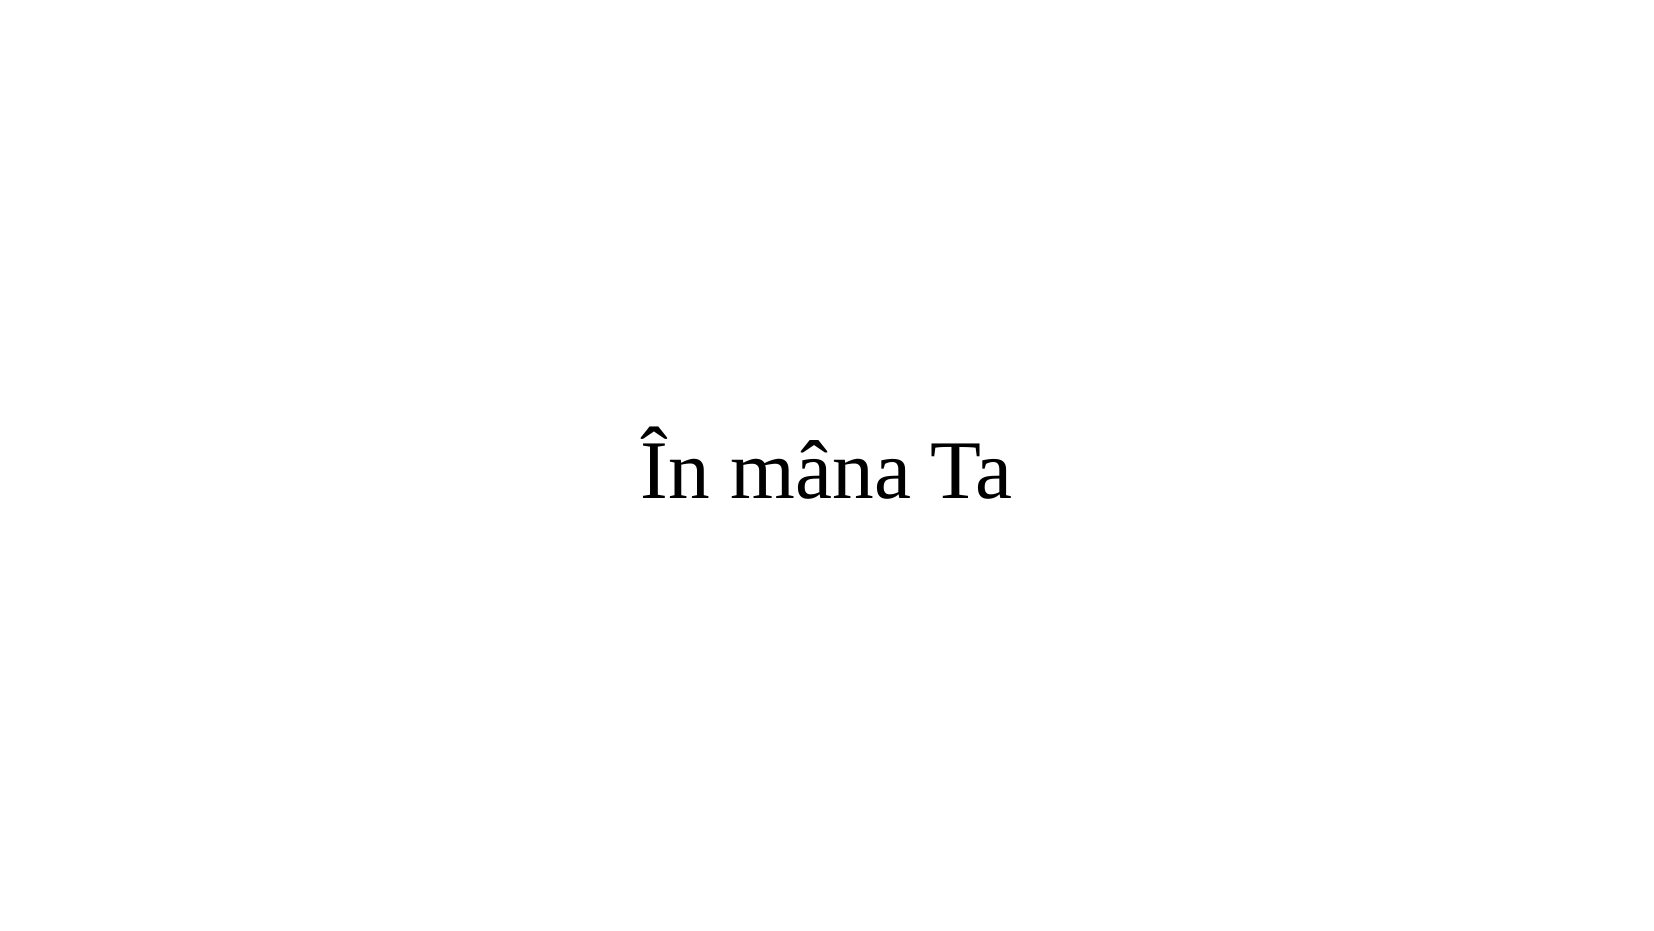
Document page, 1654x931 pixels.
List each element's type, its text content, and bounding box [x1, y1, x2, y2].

title În mâna Ta [165, 392, 1489, 549]
